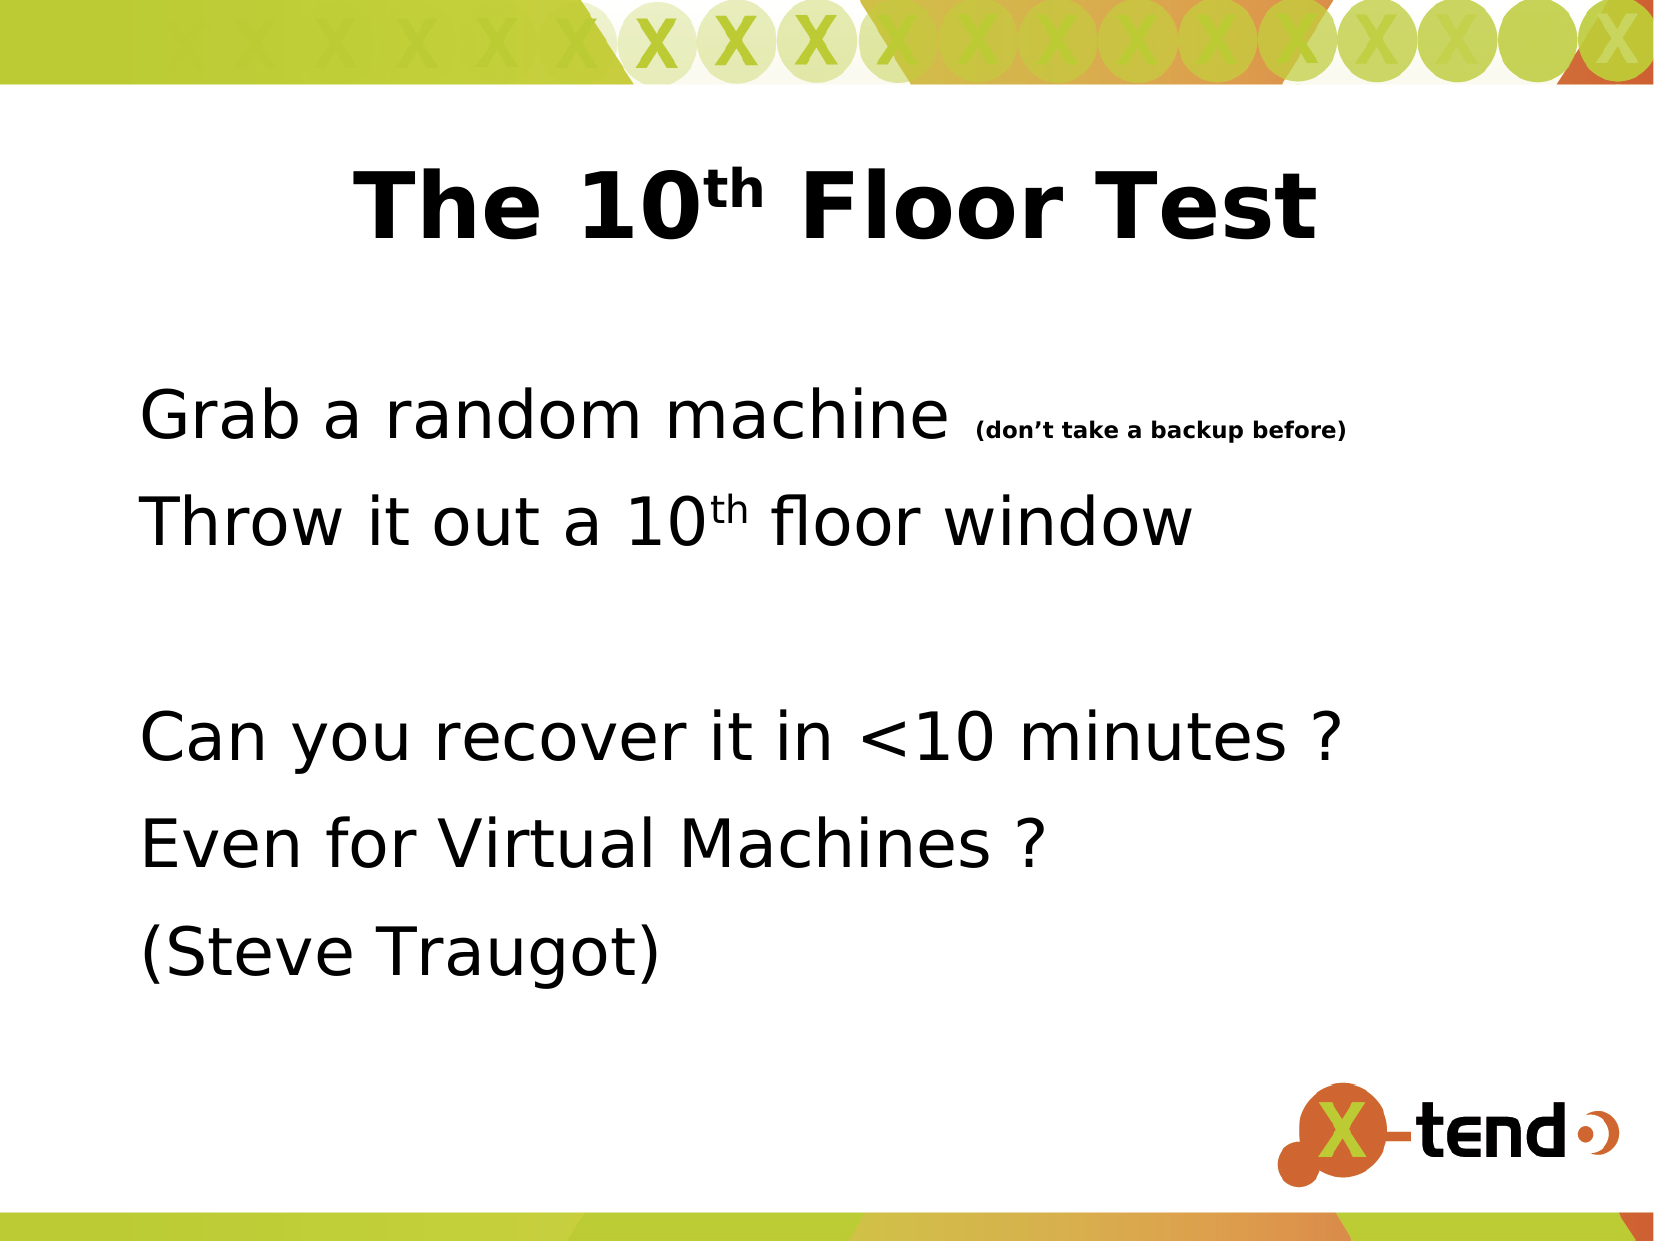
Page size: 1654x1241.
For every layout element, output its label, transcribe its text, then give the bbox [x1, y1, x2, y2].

picture [0, 0, 1654, 1241]
list Grab a random machine (don’t take a backup before) Throw it out a 10th floor window Can you recover it in <10 minutes ? Even for Virtual Machines ? (Steve Traugot) [121, 269, 1534, 1101]
title The 10th Floor Test [121, 102, 1534, 269]
